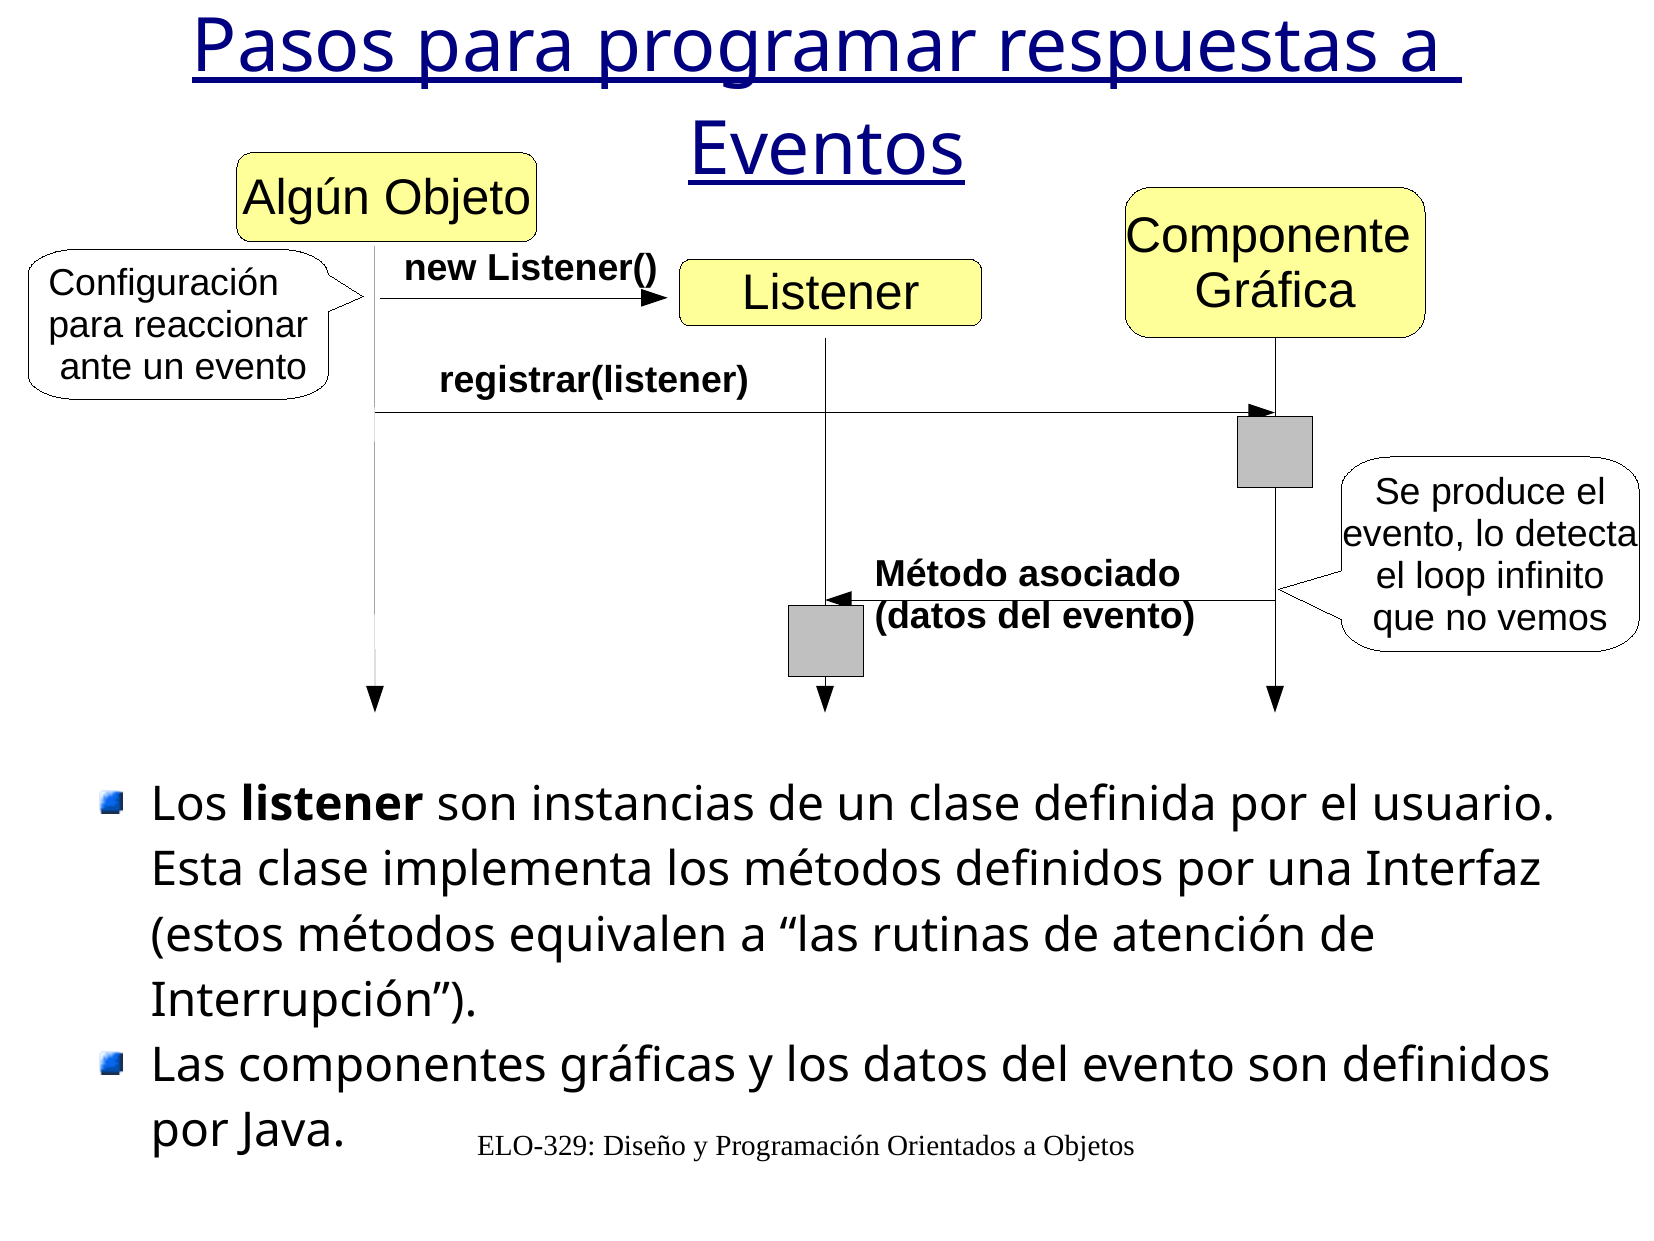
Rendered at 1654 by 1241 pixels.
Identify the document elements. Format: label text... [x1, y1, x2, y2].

text_box Componente Gráfica [1125, 187, 1426, 338]
text_box Método asociado (datos del evento) [859, 601, 1254, 657]
list Los listener son instancias de un clase definida por el usuario. Esta clase implementa los métodos definidos por una Interfaz (estos métodos equivalen a “las rutinas de atención de Interrupción”). Las componentes gráficas y los datos del evento son definidos por Java. [82, 769, 1571, 1162]
text_box Método asociado (datos del evento) [859, 544, 1254, 600]
text_box [788, 605, 864, 677]
text_box Algún Objeto [236, 152, 537, 242]
text_box Configuración para reaccionar ante un evento [28, 249, 364, 400]
title Pasos para programar respuestas a Eventos [82, 43, 1571, 145]
text_box new Listener() [388, 238, 752, 303]
text_box registrar(listener) [424, 351, 787, 415]
text_box Listener [679, 259, 982, 326]
text_box [1237, 416, 1313, 488]
text_box Se produce el evento, lo detecta el loop infinito que no vemos [1278, 456, 1640, 652]
